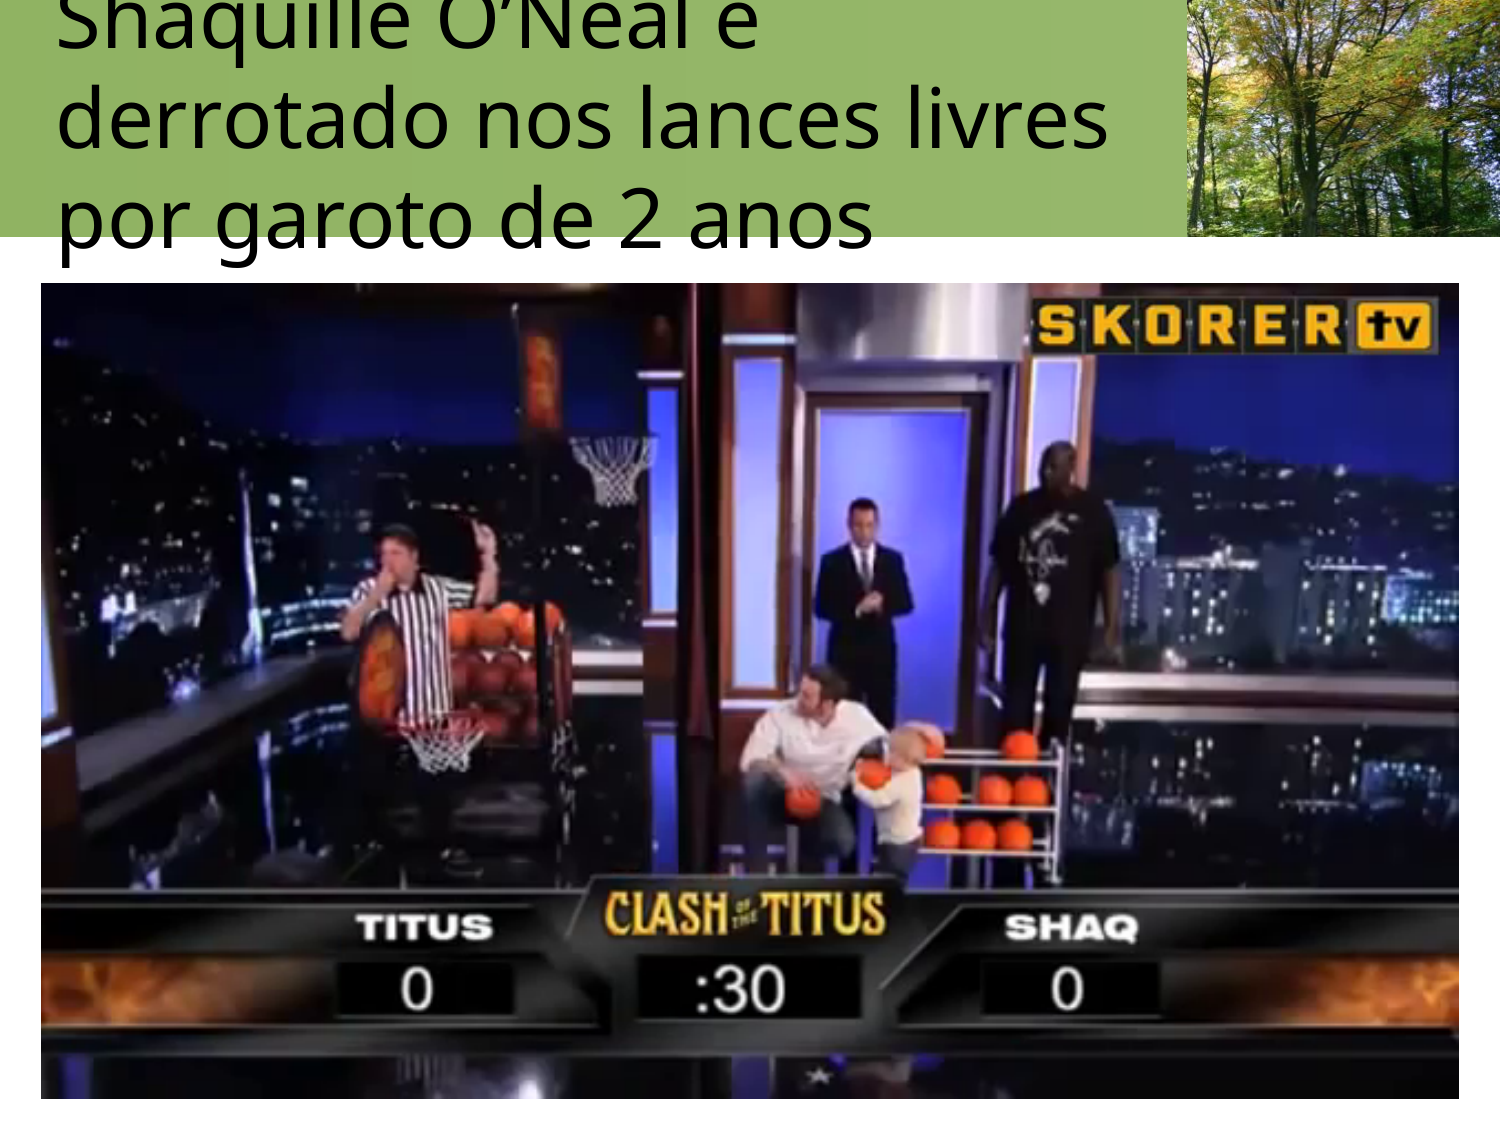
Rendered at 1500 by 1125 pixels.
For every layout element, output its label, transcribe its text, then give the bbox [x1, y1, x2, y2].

title Shaquille O’Neal é derrotado nos lances livres por garoto de 2 anos [41, 7, 1164, 223]
picture [41, 283, 1459, 1099]
picture [1187, 0, 1500, 237]
